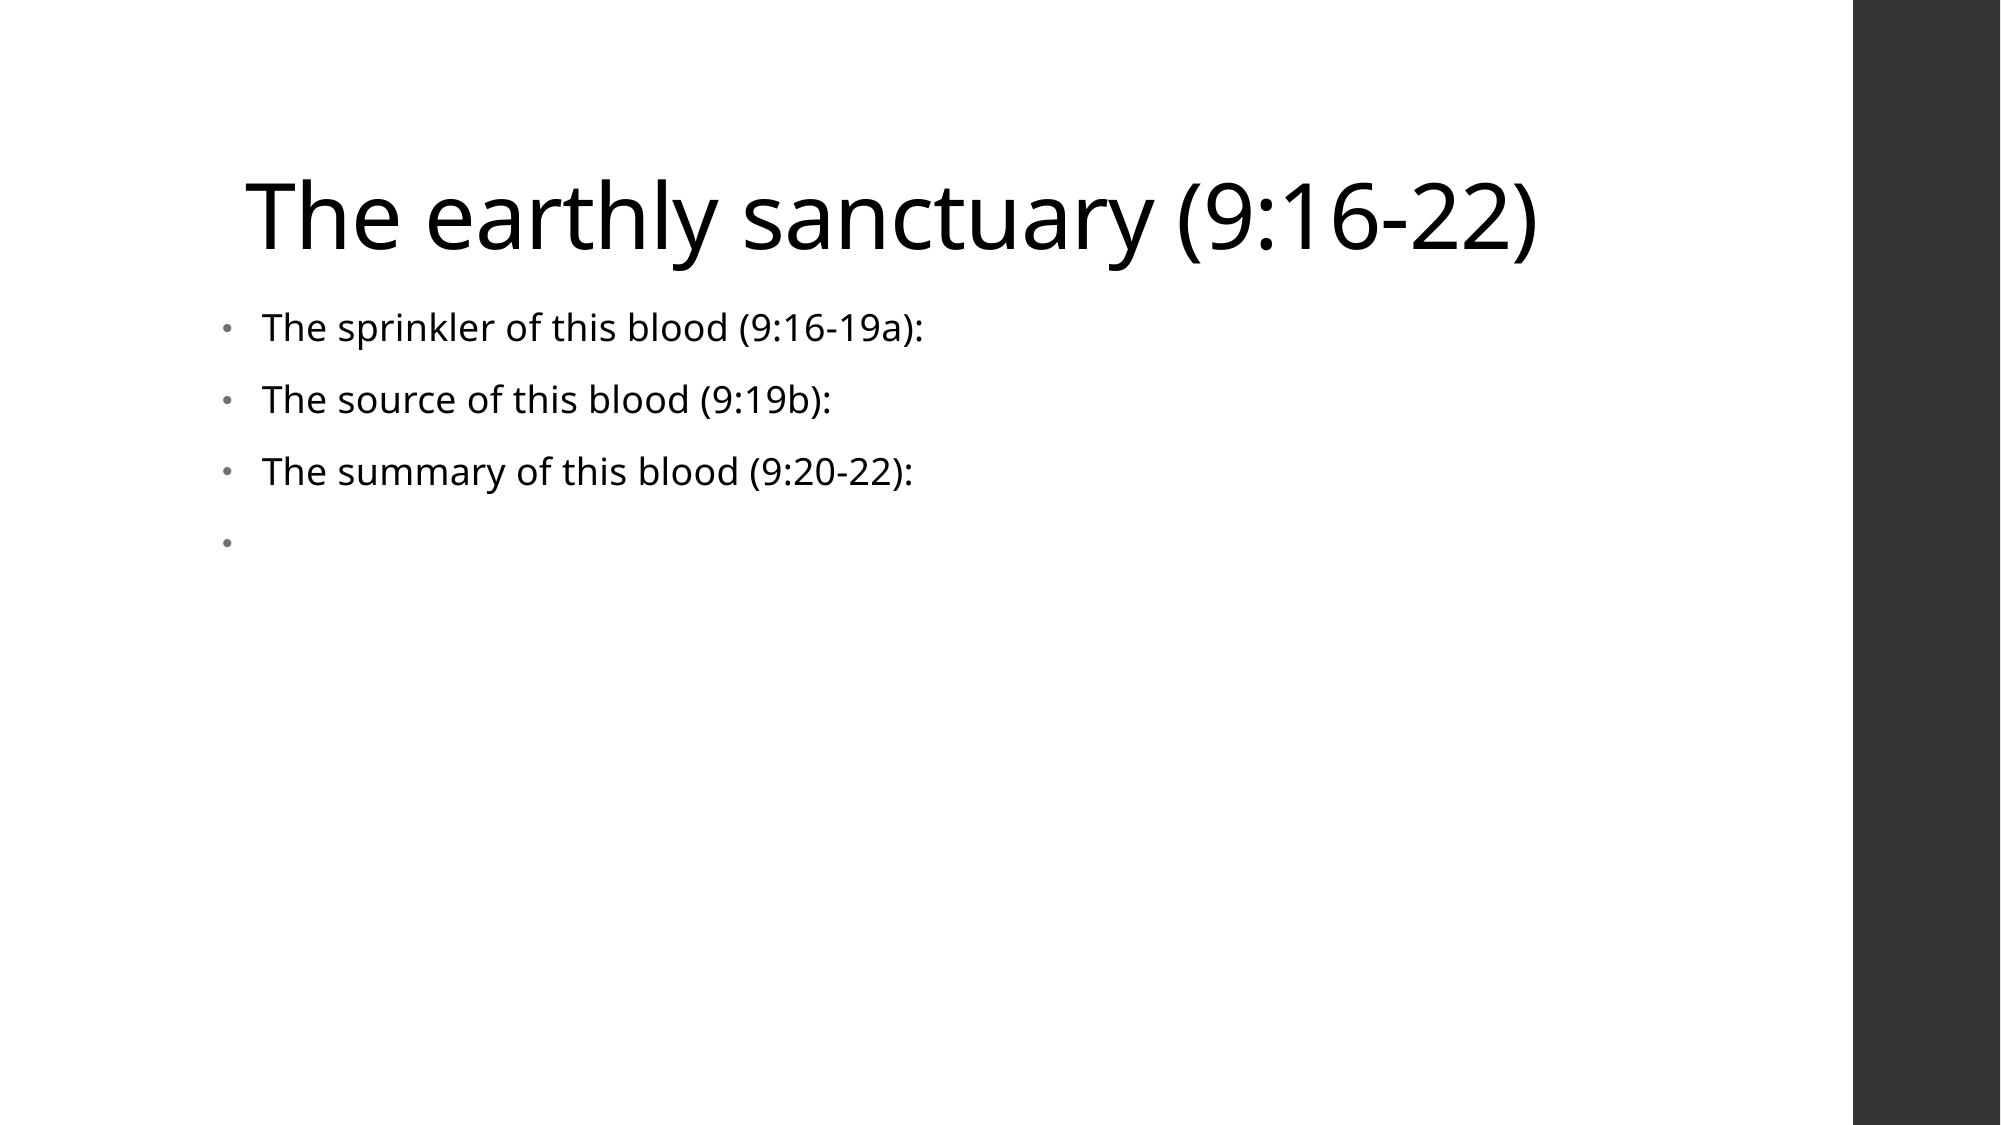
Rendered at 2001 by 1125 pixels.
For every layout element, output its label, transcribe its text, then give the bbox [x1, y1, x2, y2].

title The earthly sanctuary (9:16-22) [206, 60, 1797, 278]
list The sprinkler of this blood (9:16-19a): The source of this blood (9:19b): The summary of this blood (9:20-22): [206, 299, 1617, 1014]
